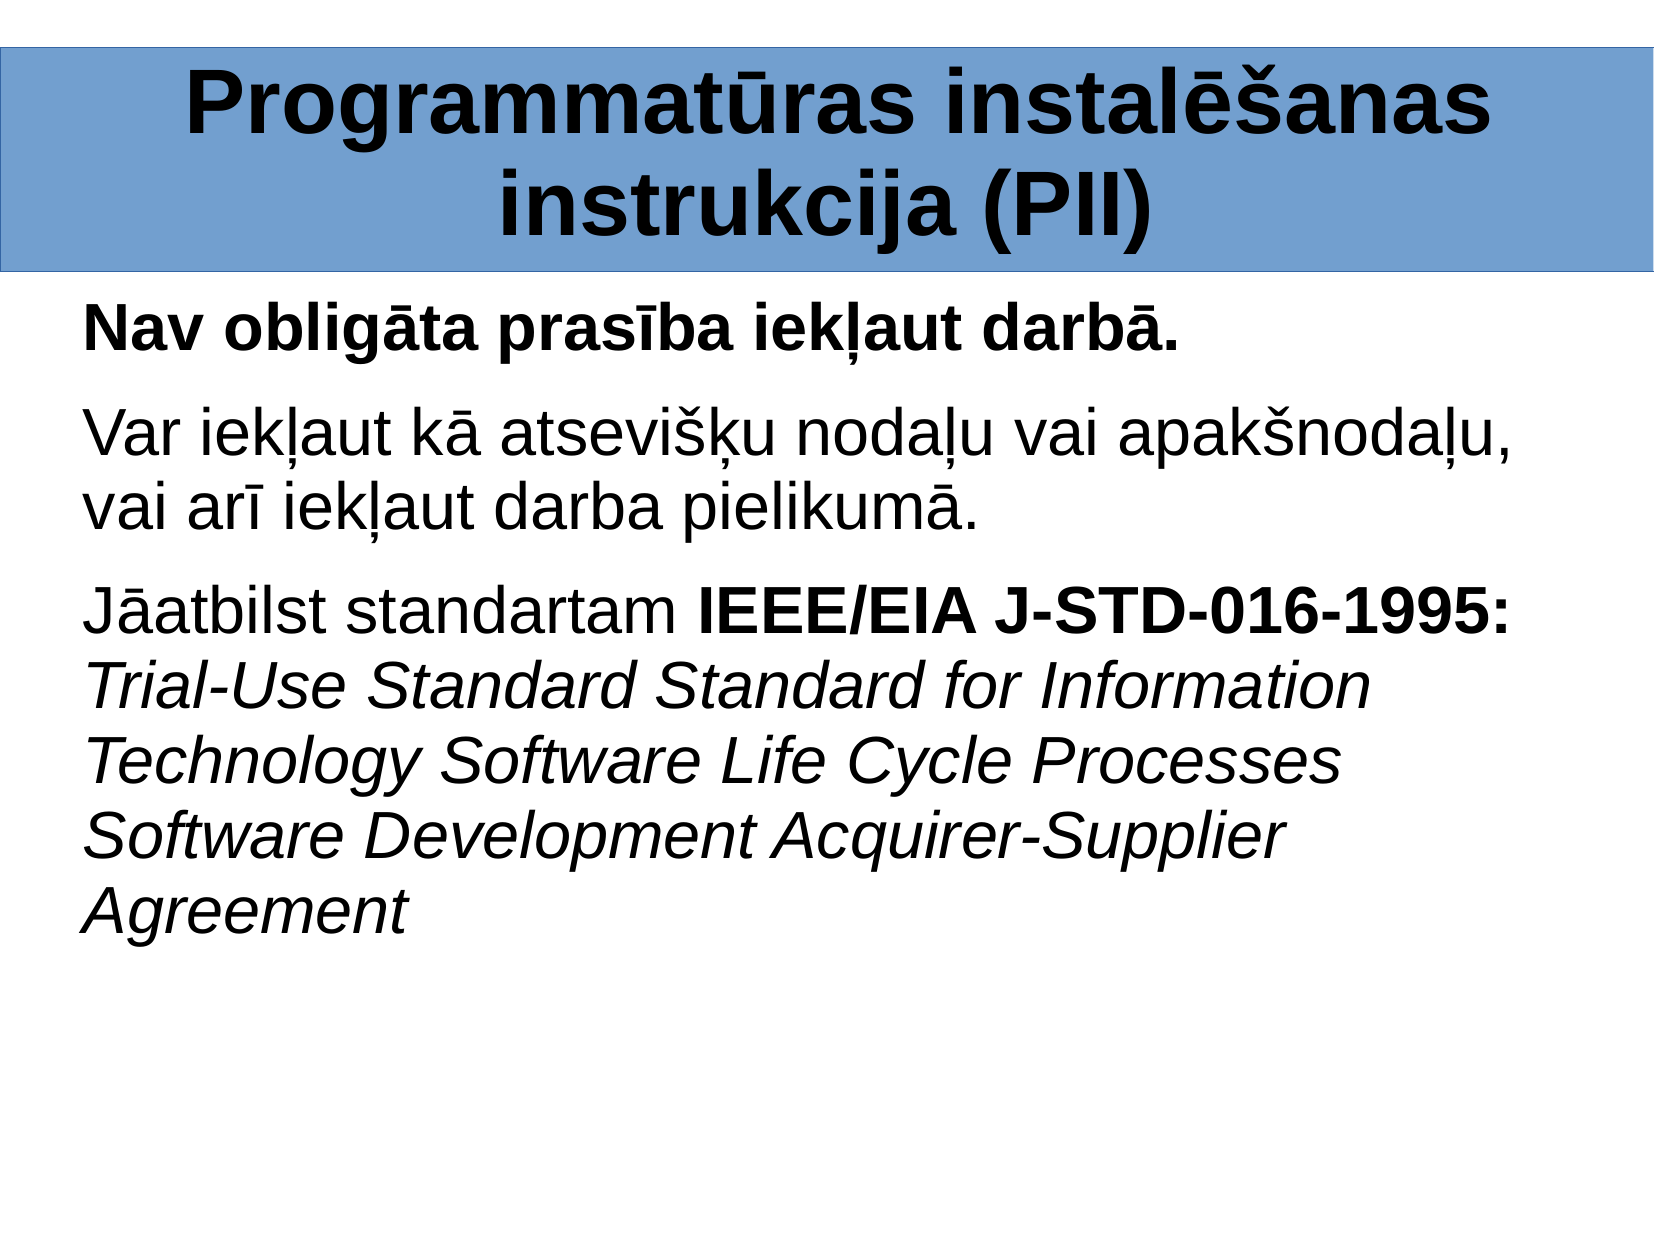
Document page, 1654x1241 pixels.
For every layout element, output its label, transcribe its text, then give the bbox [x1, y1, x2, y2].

list Nav obligāta prasība iekļaut darbā. Var iekļaut kā atsevišķu nodaļu vai apakšnodaļu, vai arī iekļaut darba pielikumā. Jāatbilst standartam IEEE/EIA J-STD-016-1995: Trial-Use Standard Standard for Information Technology Software Life Cycle Processes Software Development Acquirer-Supplier Agreement [82, 290, 1571, 1016]
title Programmatūras instalēšanas instrukcija (PII) [82, 49, 1571, 257]
text_box [0, 47, 1654, 272]
